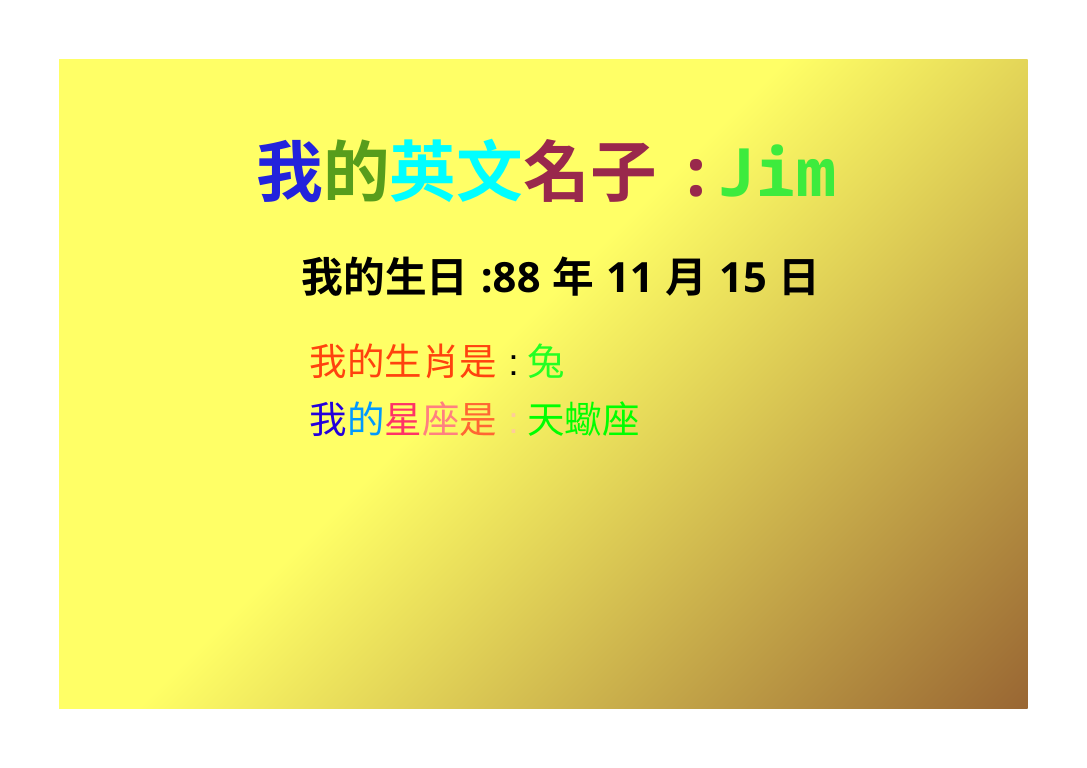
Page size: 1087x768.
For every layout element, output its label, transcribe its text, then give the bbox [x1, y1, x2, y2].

text_box 我的生肖是:兔 [295, 324, 798, 383]
text_box 我的星座是:天蠍座 [295, 383, 827, 443]
text_box 我的英文名子:Jim [118, 111, 975, 207]
text_box 我的生日:88年11月15日 [236, 236, 886, 293]
